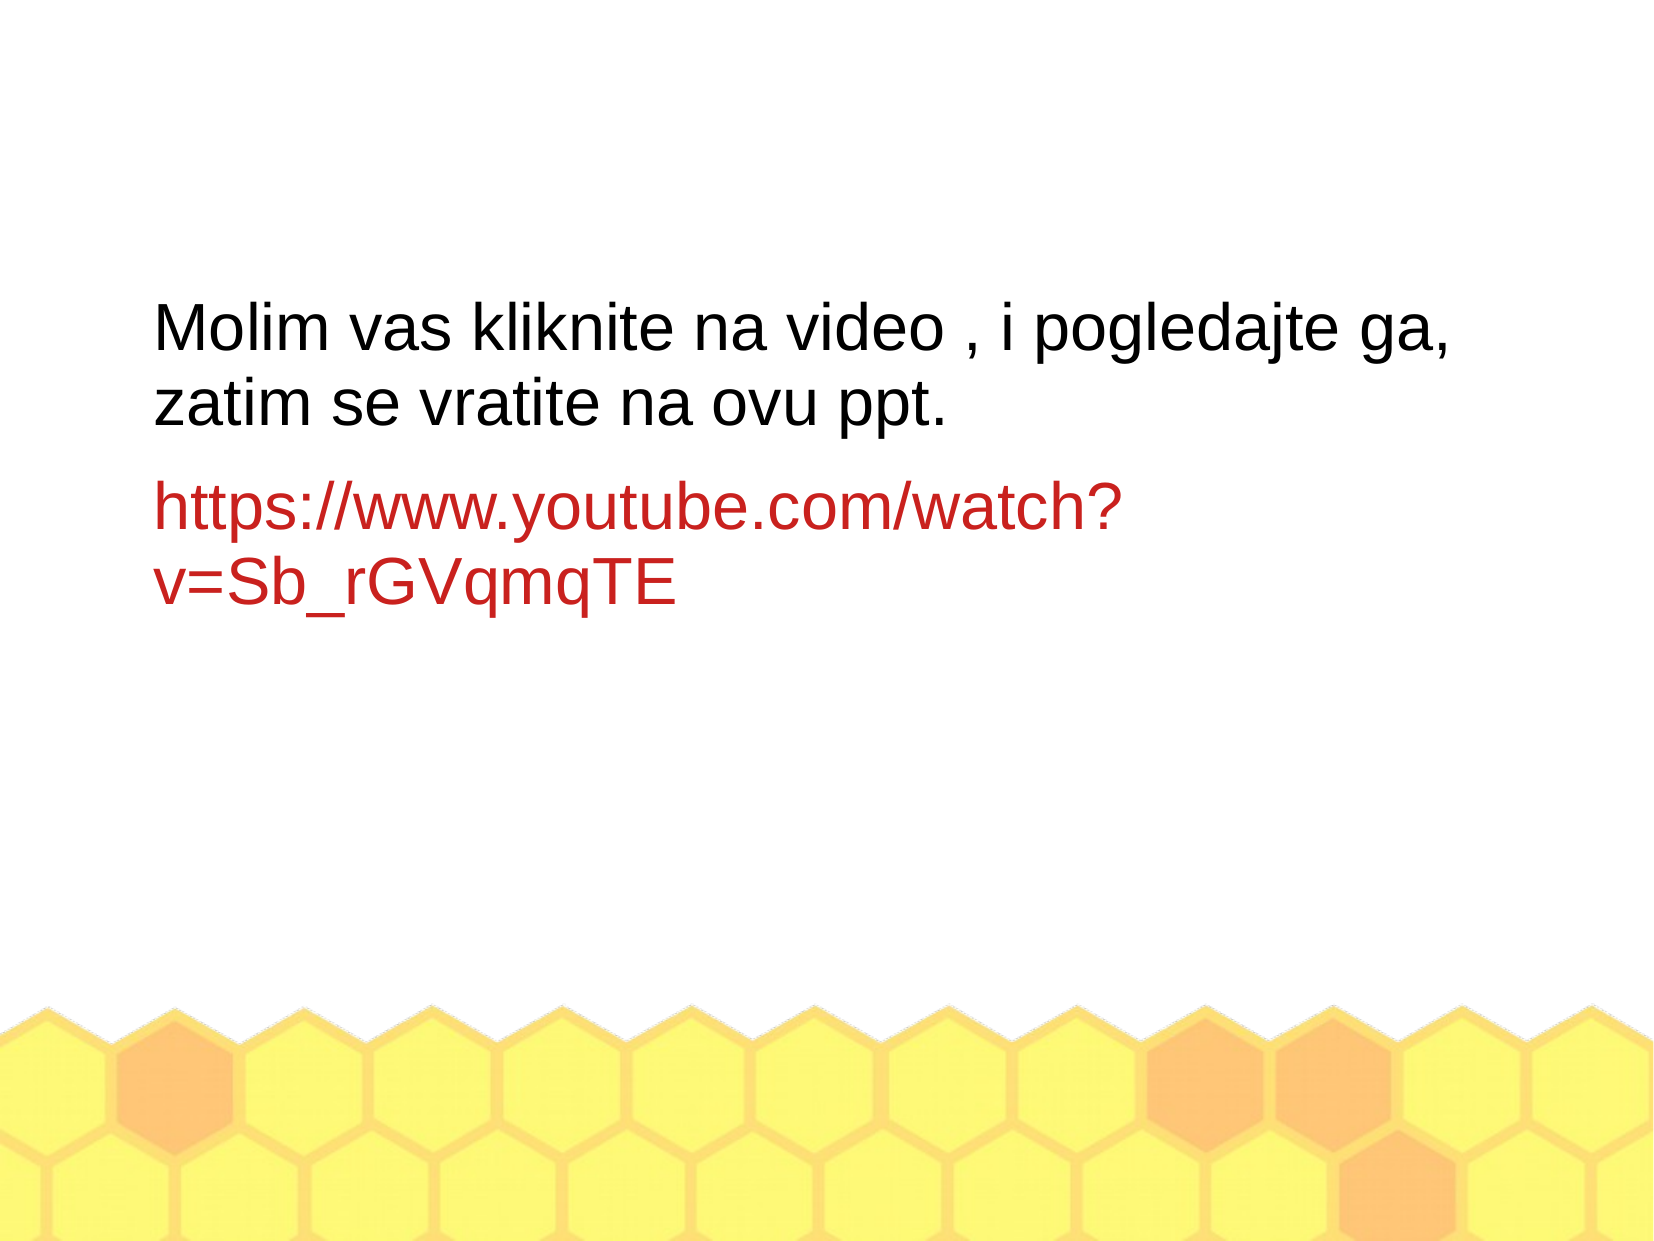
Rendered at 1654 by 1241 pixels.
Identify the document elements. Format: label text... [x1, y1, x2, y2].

list Molim vas kliknite na video , i pogledajte ga, zatim se vratite na ovu ppt. https://www.youtube.com/watch?v=Sb_rGVqmqTE [82, 290, 1571, 1010]
picture [0, 1001, 1654, 1241]
